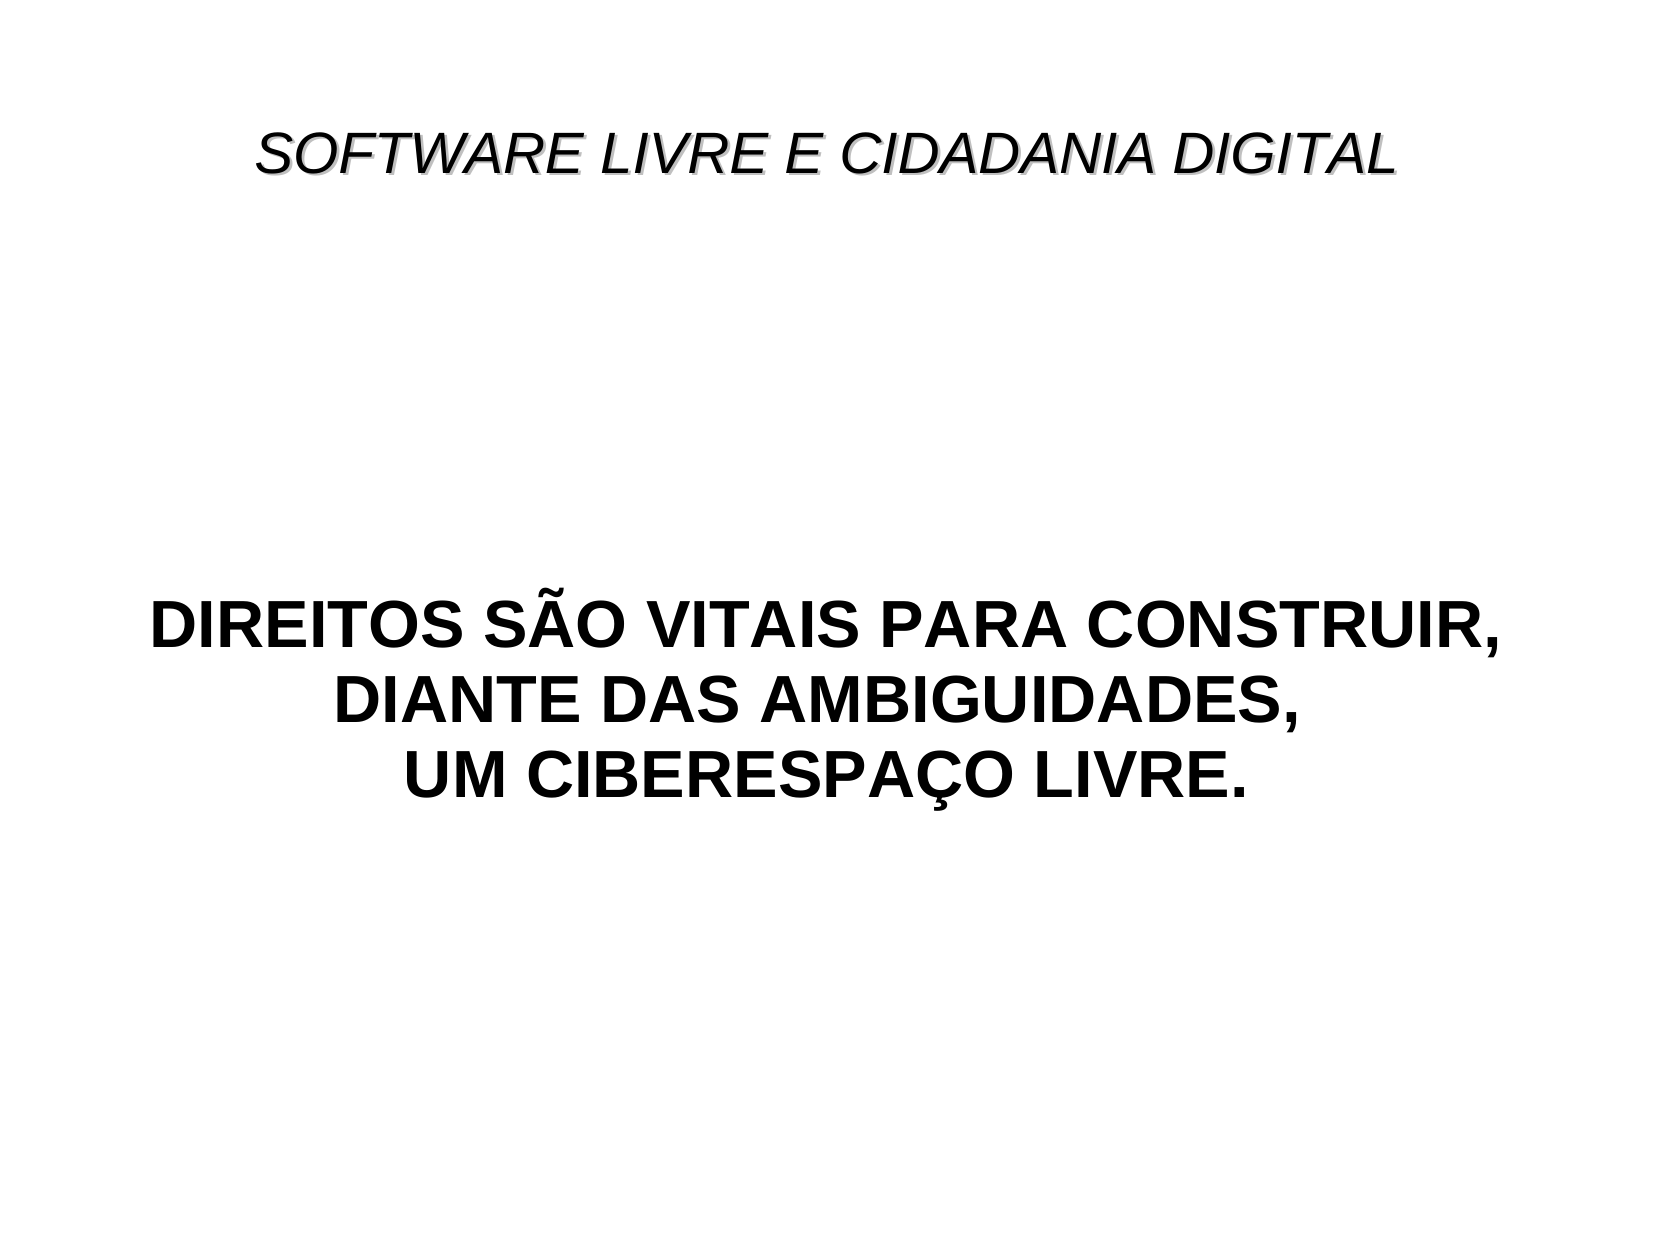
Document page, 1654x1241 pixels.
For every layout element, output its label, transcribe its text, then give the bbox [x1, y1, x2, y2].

subtitle DIREITOS SÃO VITAIS PARA CONSTRUIR, DIANTE DAS AMBIGUIDADES, UM CIBERESPAÇO LIVRE. [82, 297, 1571, 1102]
title SOFTWARE LIVRE E CIDADANIA DIGITAL [82, 49, 1571, 257]
